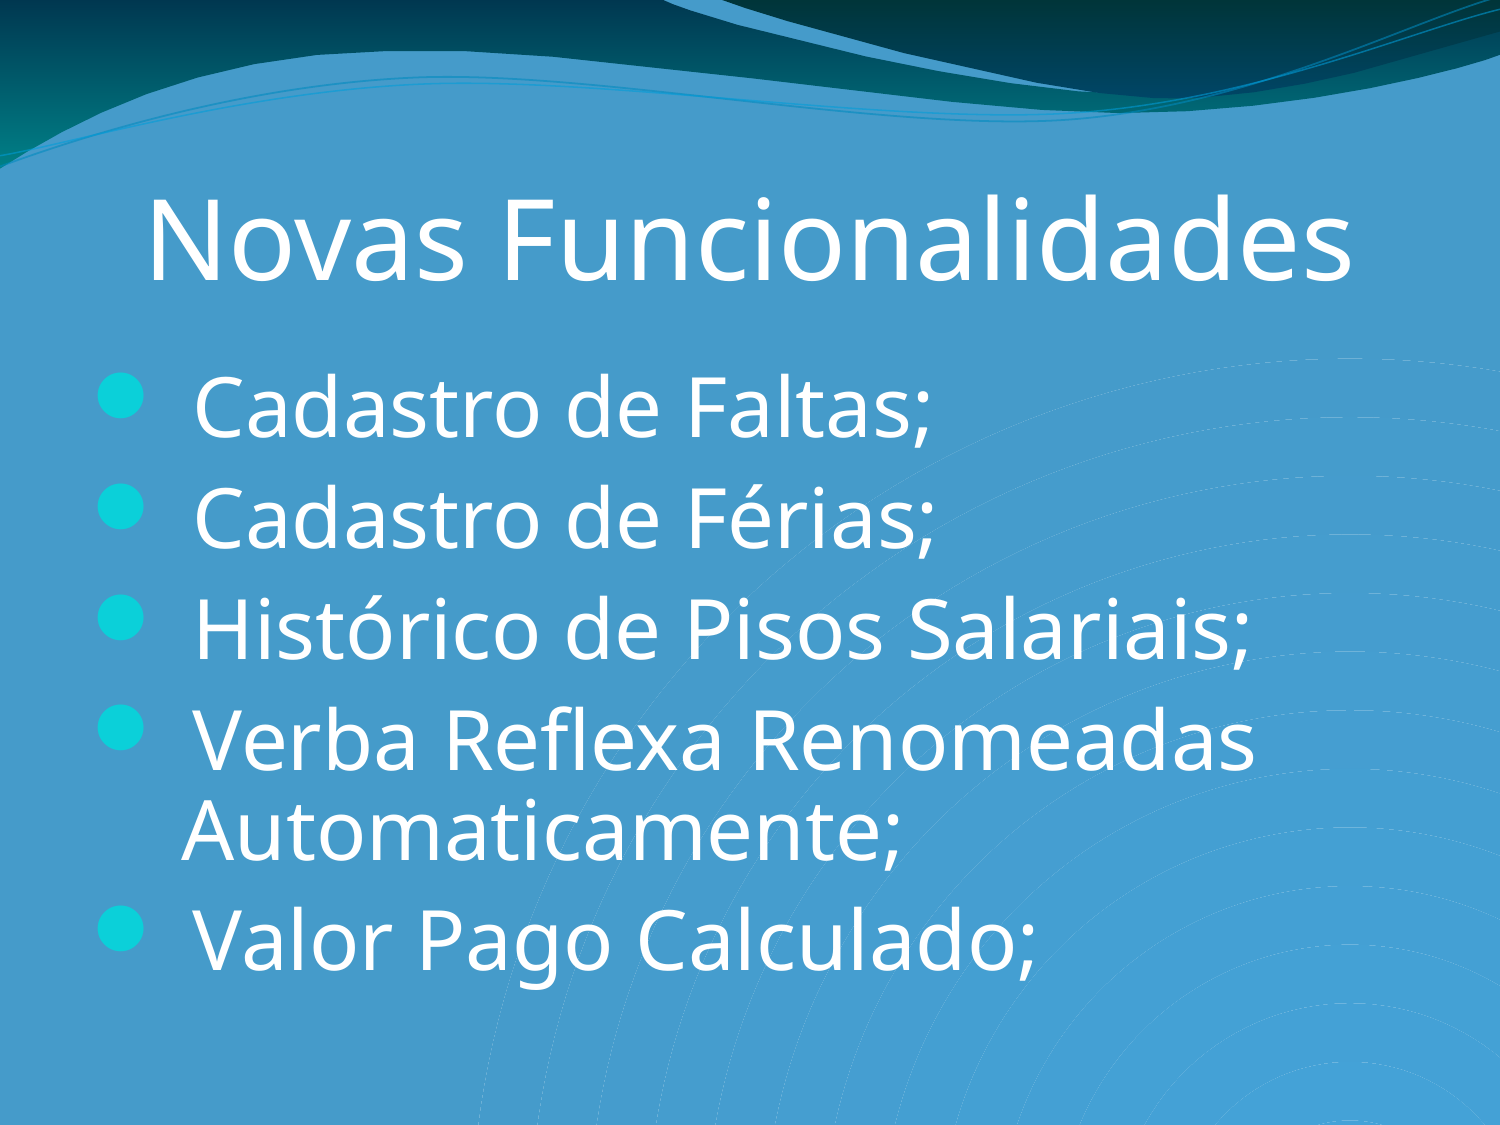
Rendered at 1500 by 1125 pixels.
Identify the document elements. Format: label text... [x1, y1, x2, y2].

title Novas Funcionalidades [75, 115, 1426, 304]
list Cadastro de Faltas; Cadastro de Férias; Histórico de Pisos Salariais; Verba Reflexa Renomeadas Automaticamente; Valor Pago Calculado; [76, 317, 1459, 1038]
